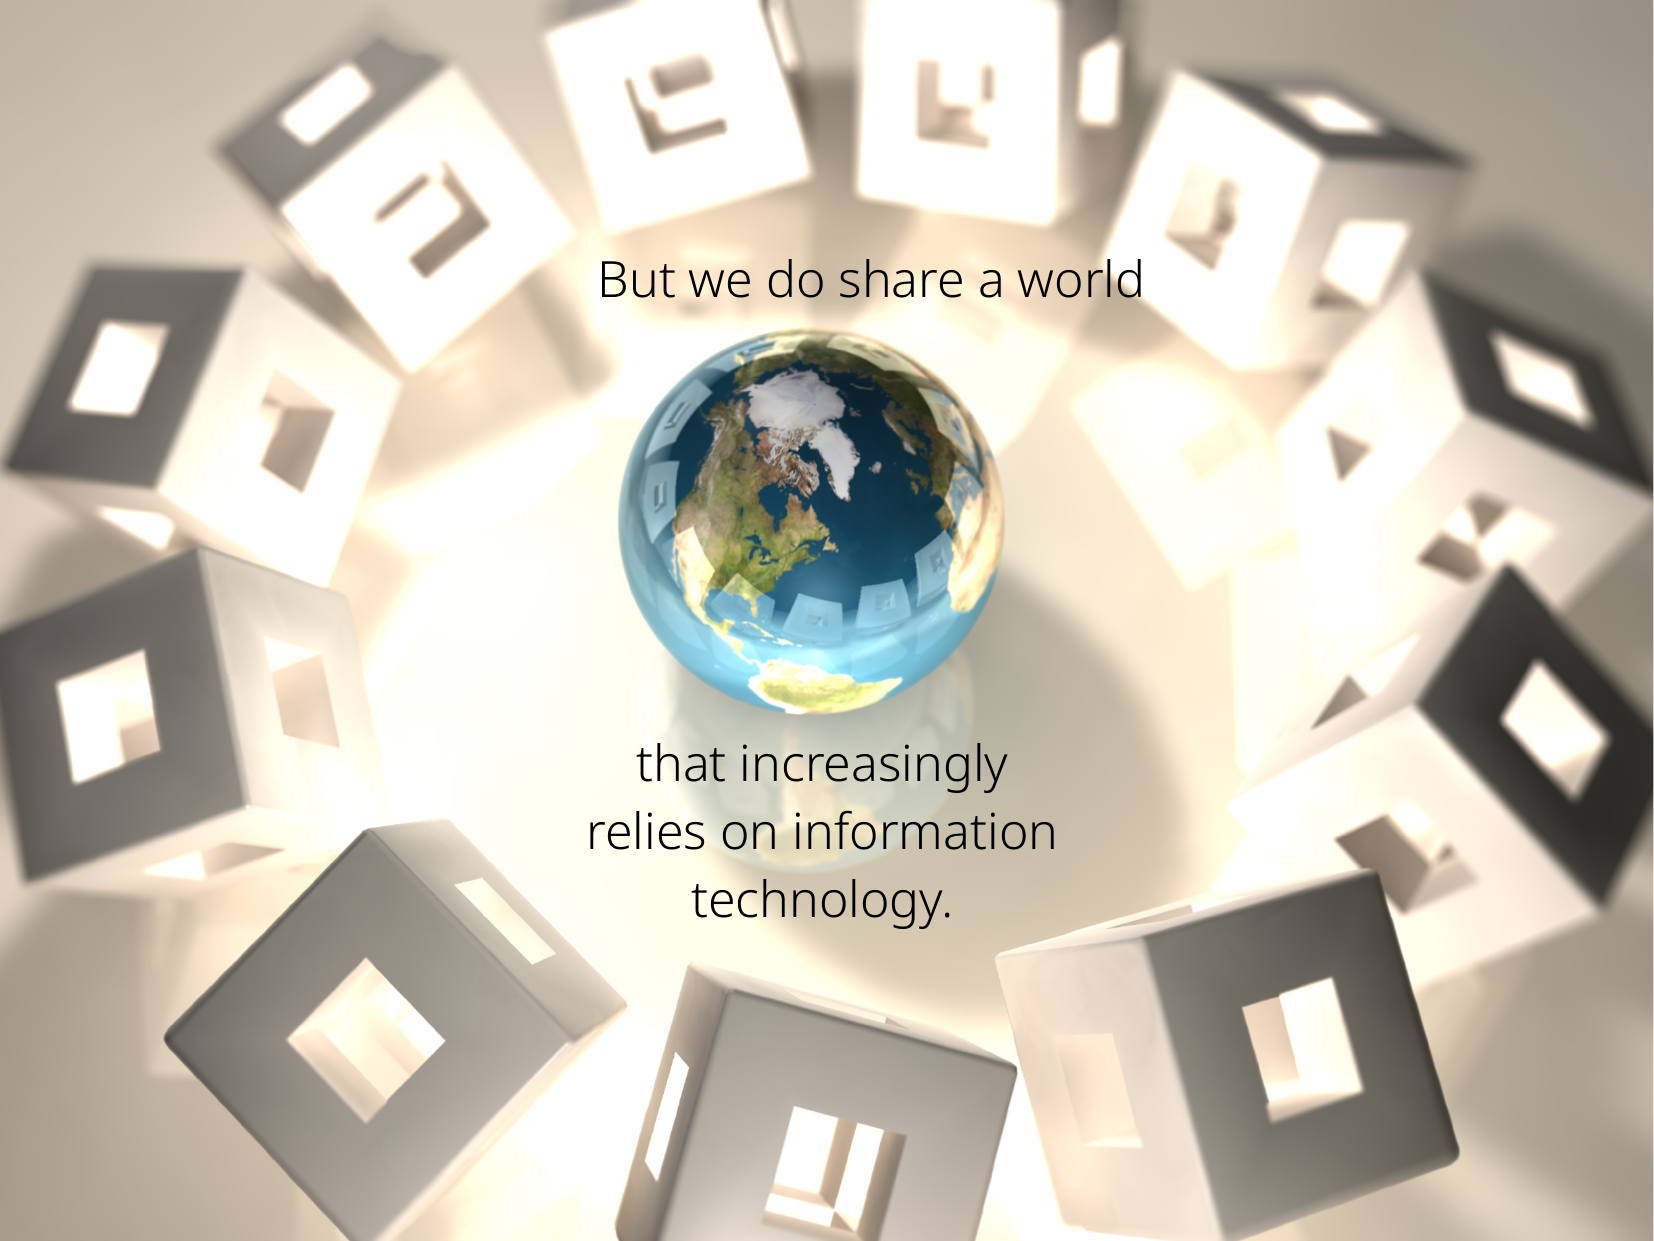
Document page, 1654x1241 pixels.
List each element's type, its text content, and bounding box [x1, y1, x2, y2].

text_box that increasingly relies on information technology. [571, 720, 1082, 950]
text_box But we do share a world [583, 236, 1071, 323]
picture [0, 0, 1654, 1241]
